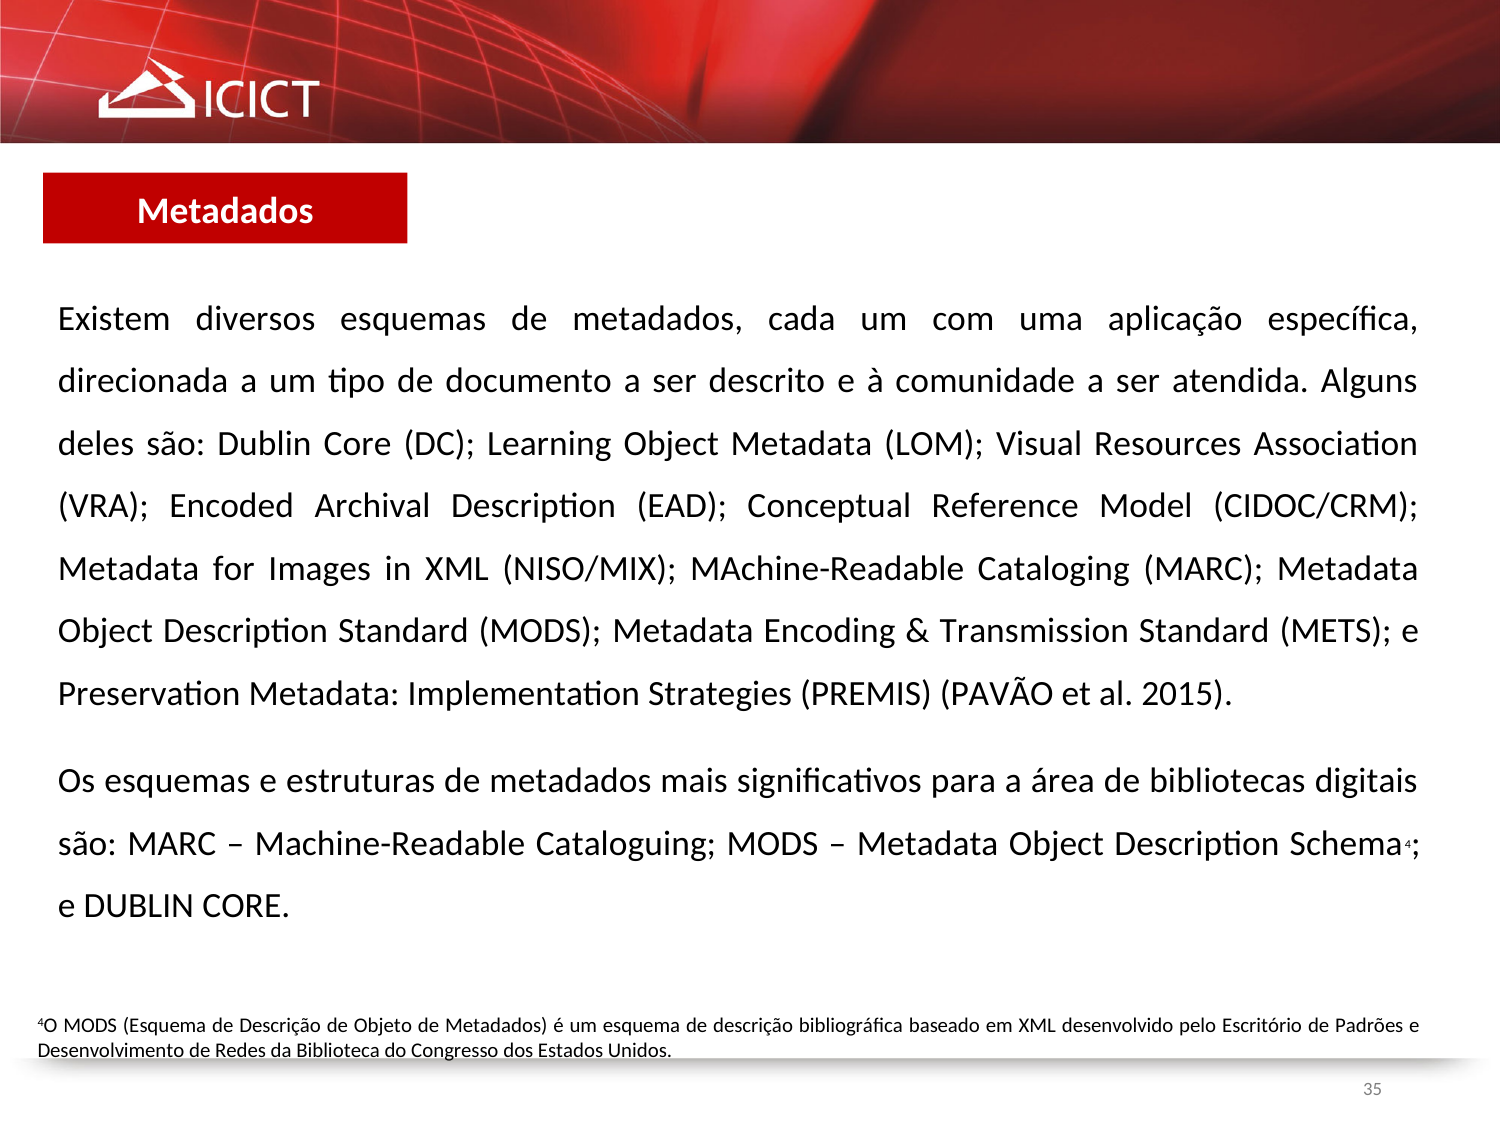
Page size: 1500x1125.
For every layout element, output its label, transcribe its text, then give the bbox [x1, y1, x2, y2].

picture [0, 0, 1500, 1125]
text_box <número> [1059, 1070, 1397, 1118]
text_box 4O MODS (Esquema de Descrição de Objeto de Metadados) é um esquema de descrição bibliográfica baseado em XML desenvolvido pelo Escritório de Padrões e Desenvolvimento de Redes da Biblioteca do Congresso dos Estados Unidos. [22, 1004, 1436, 1070]
text_box Metadados [43, 172, 408, 244]
text_box Existem diversos esquemas de metadados, cada um com uma aplicação específica, direcionada a um tipo de documento a ser descrito e à comunidade a ser atendida. Alguns deles são: Dublin Core (DC); Learning Object Metadata (LOM); Visual Resources Association (VRA); Encoded Archival Description (EAD); Conceptual Reference Model (CIDOC/CRM); Metadata for Images in XML (NISO/MIX); MAchine-Readable Cataloging (MARC); Metadata Object Description Standard (MODS); Metadata Encoding & Transmission Standard (METS); e Preservation Metadata: Implementation Strategies (PREMIS) (PAVÃO et al. 2015). Os esquemas e estruturas de metadados mais significativos para a área de bibliotecas digitais são: MARC – Machine-Readable Cataloguing; MODS – Metadata Object Description Schema4; e DUBLIN CORE. [43, 267, 1436, 933]
